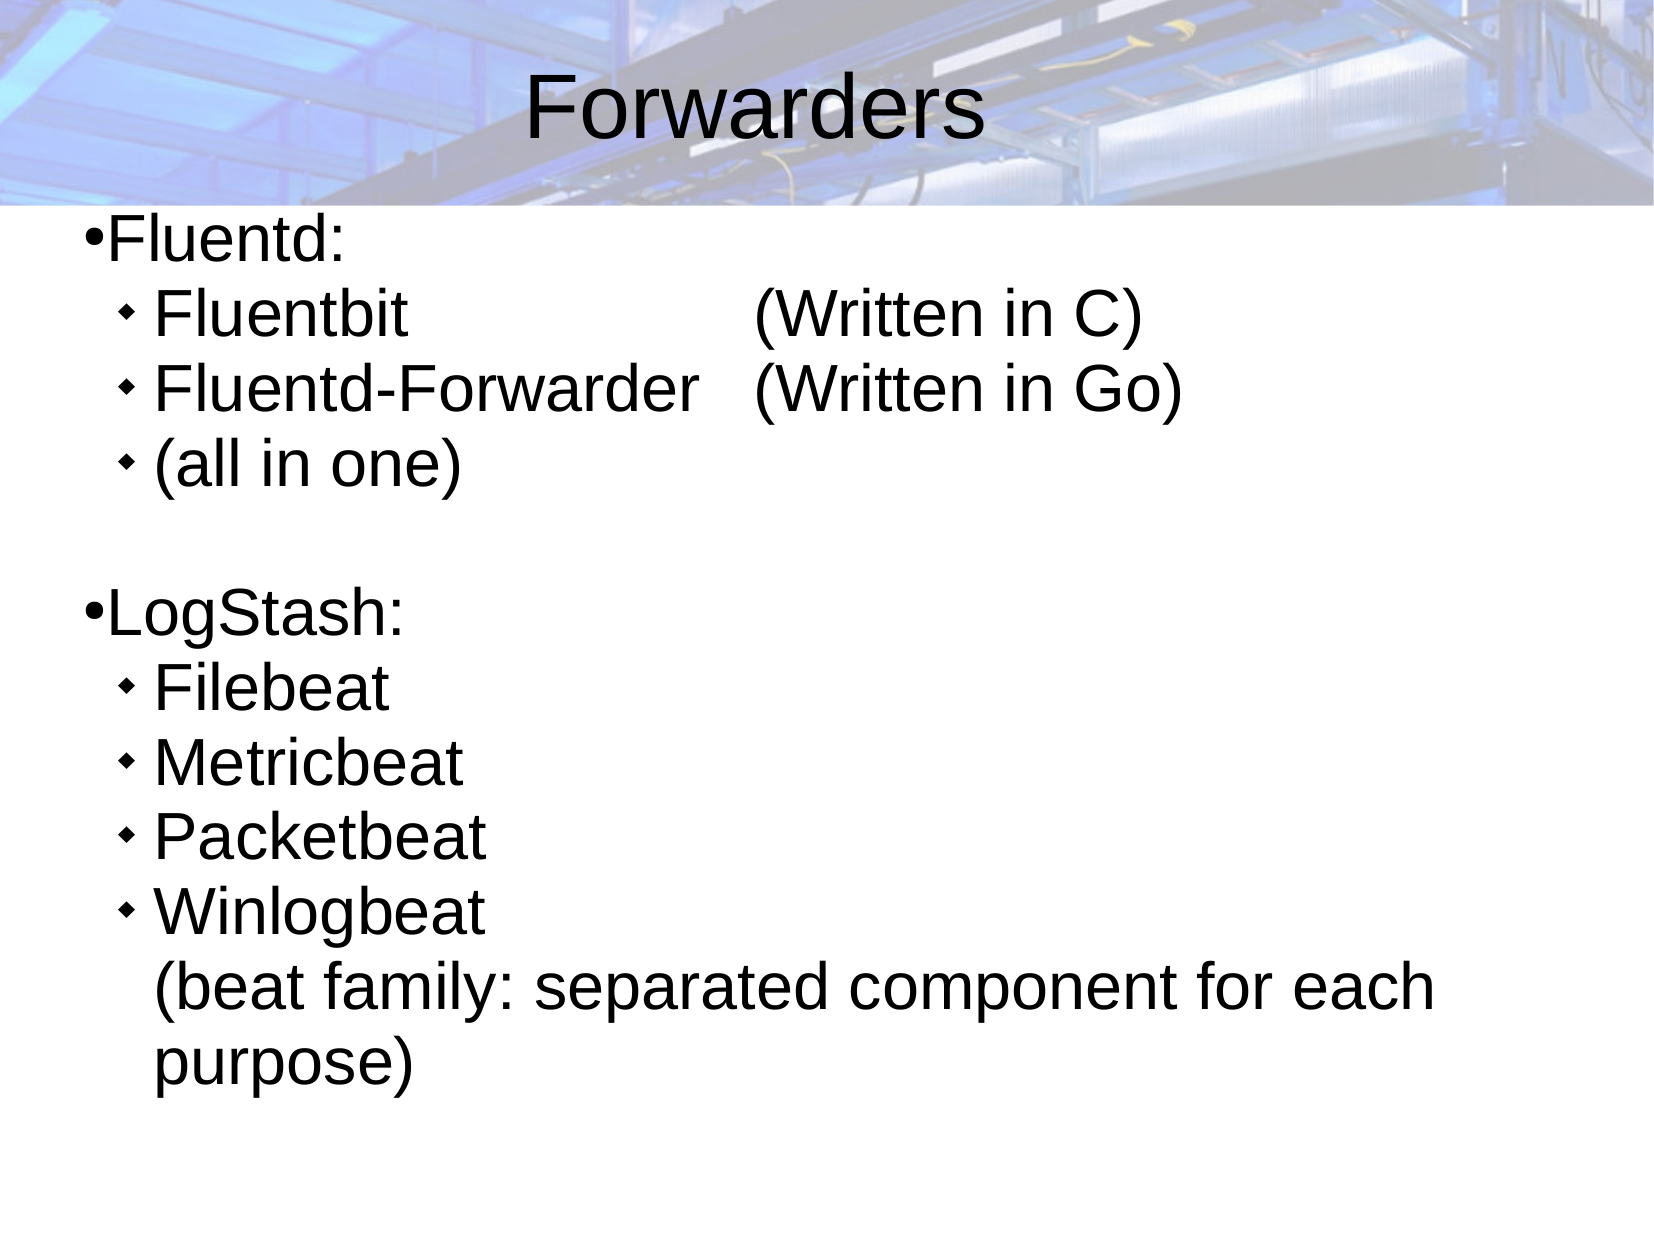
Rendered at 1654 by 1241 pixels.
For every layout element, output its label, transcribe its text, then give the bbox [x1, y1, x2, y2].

picture [0, 0, 1654, 1241]
title Forwarders [11, 2, 1501, 211]
subtitle Fluentd: Fluentbit (Written in C) Fluentd-Forwarder (Written in Go) (all in one) LogStash: Filebeat Metricbeat Packetbeat Winlogbeat (beat family: separated component for each purpose) [82, 201, 1538, 1099]
